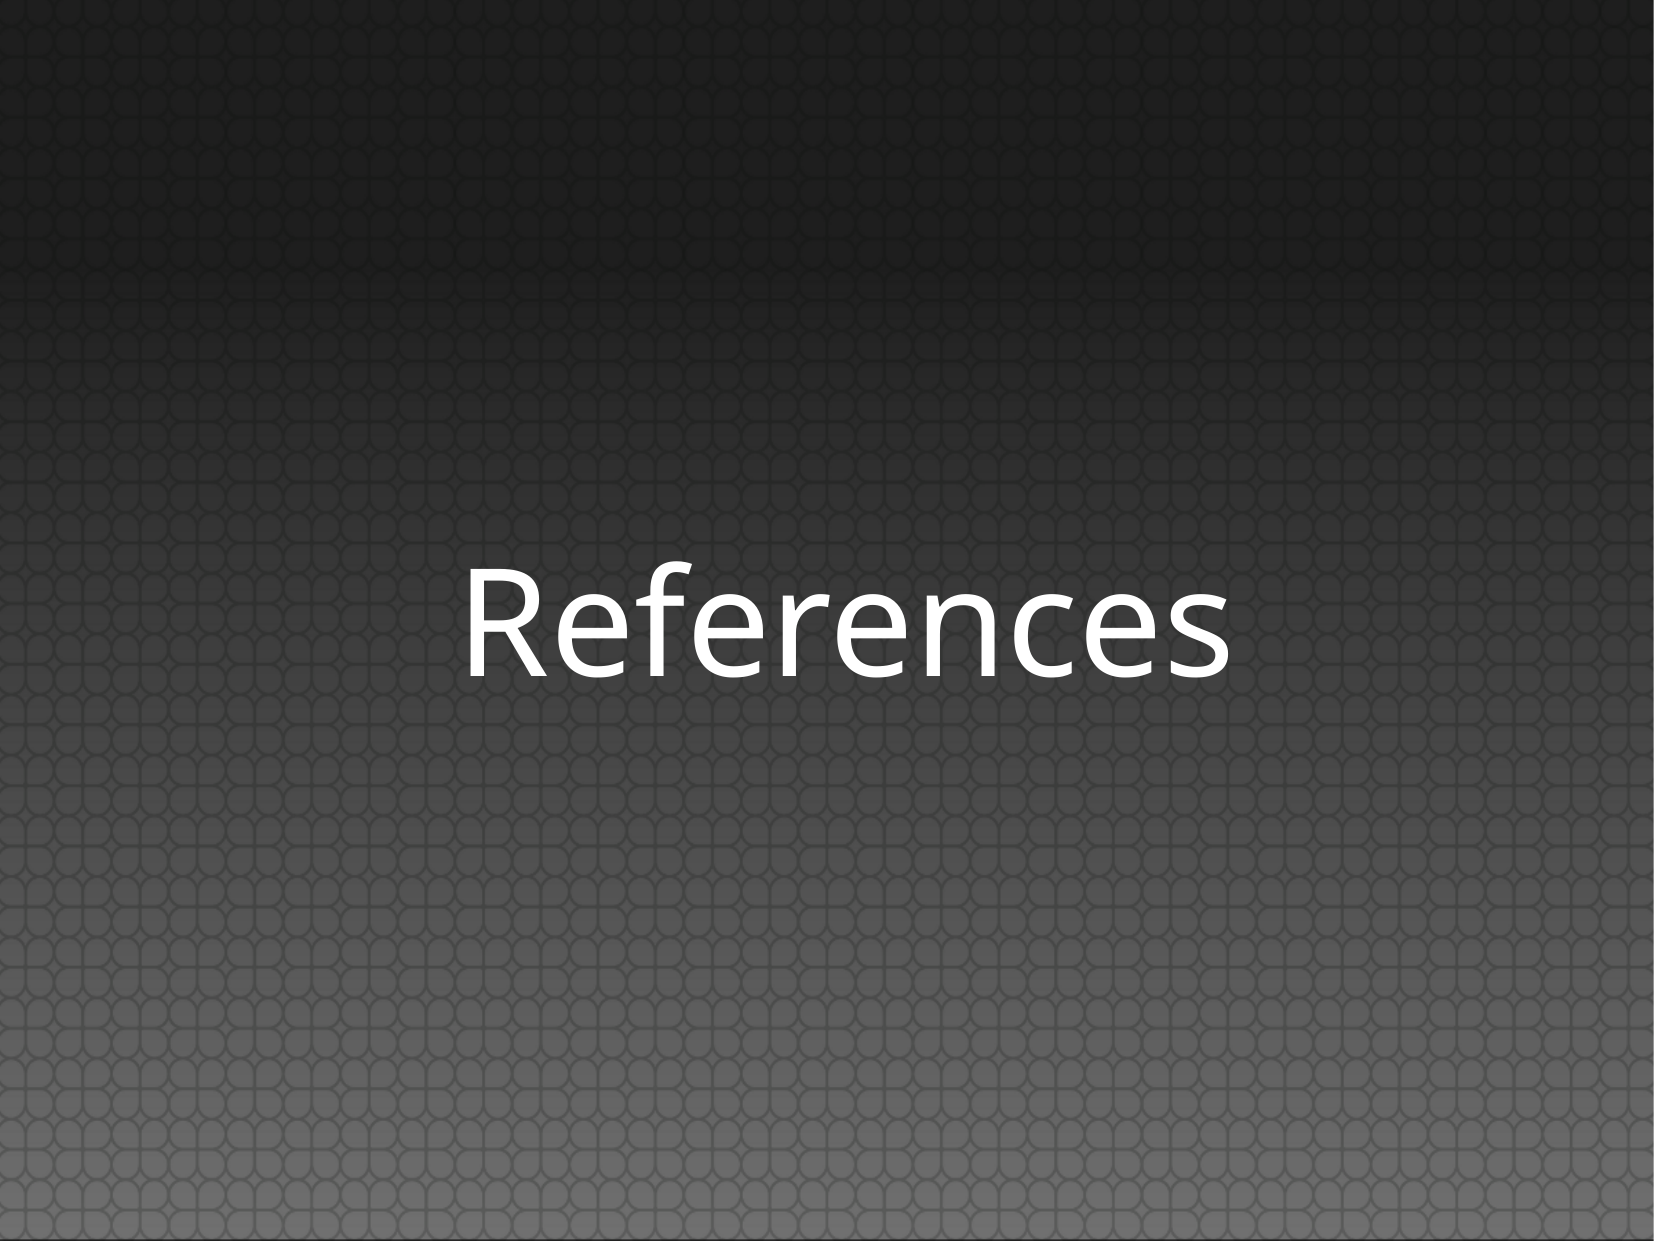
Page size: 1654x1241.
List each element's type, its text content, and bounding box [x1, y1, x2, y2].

title References [75, 525, 1564, 713]
picture [0, 0, 1654, 1241]
